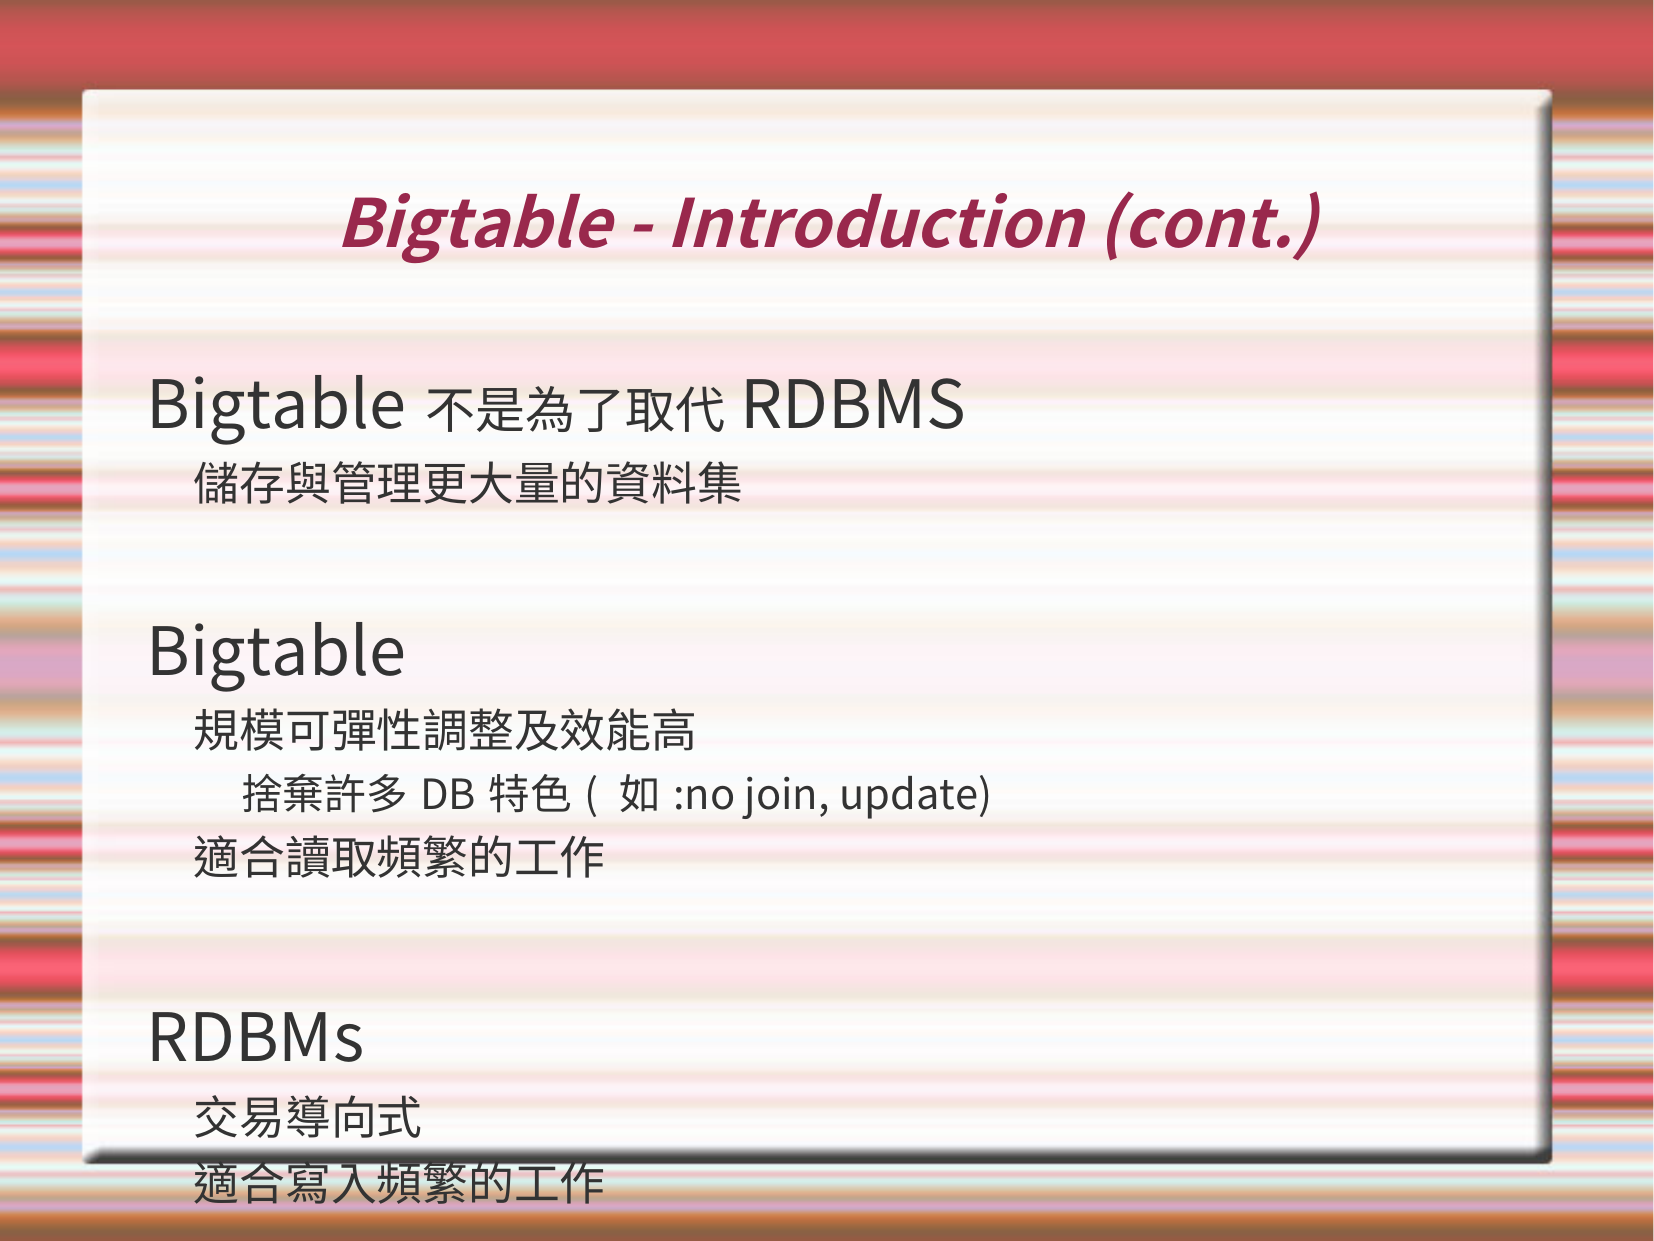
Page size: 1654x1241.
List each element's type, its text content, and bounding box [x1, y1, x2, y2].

list Bigtable不是為了取代RDBMS 儲存與管理更大量的資料集 Bigtable 規模可彈性調整及效能高 捨棄許多DB特色( 如:no join, update) 適合讀取頻繁的工作 RDBMs 交易導向式 適合寫入頻繁的工作 [134, 350, 1516, 1133]
picture [0, 0, 1654, 1241]
title Bigtable - Introduction (cont.) [121, 114, 1534, 322]
